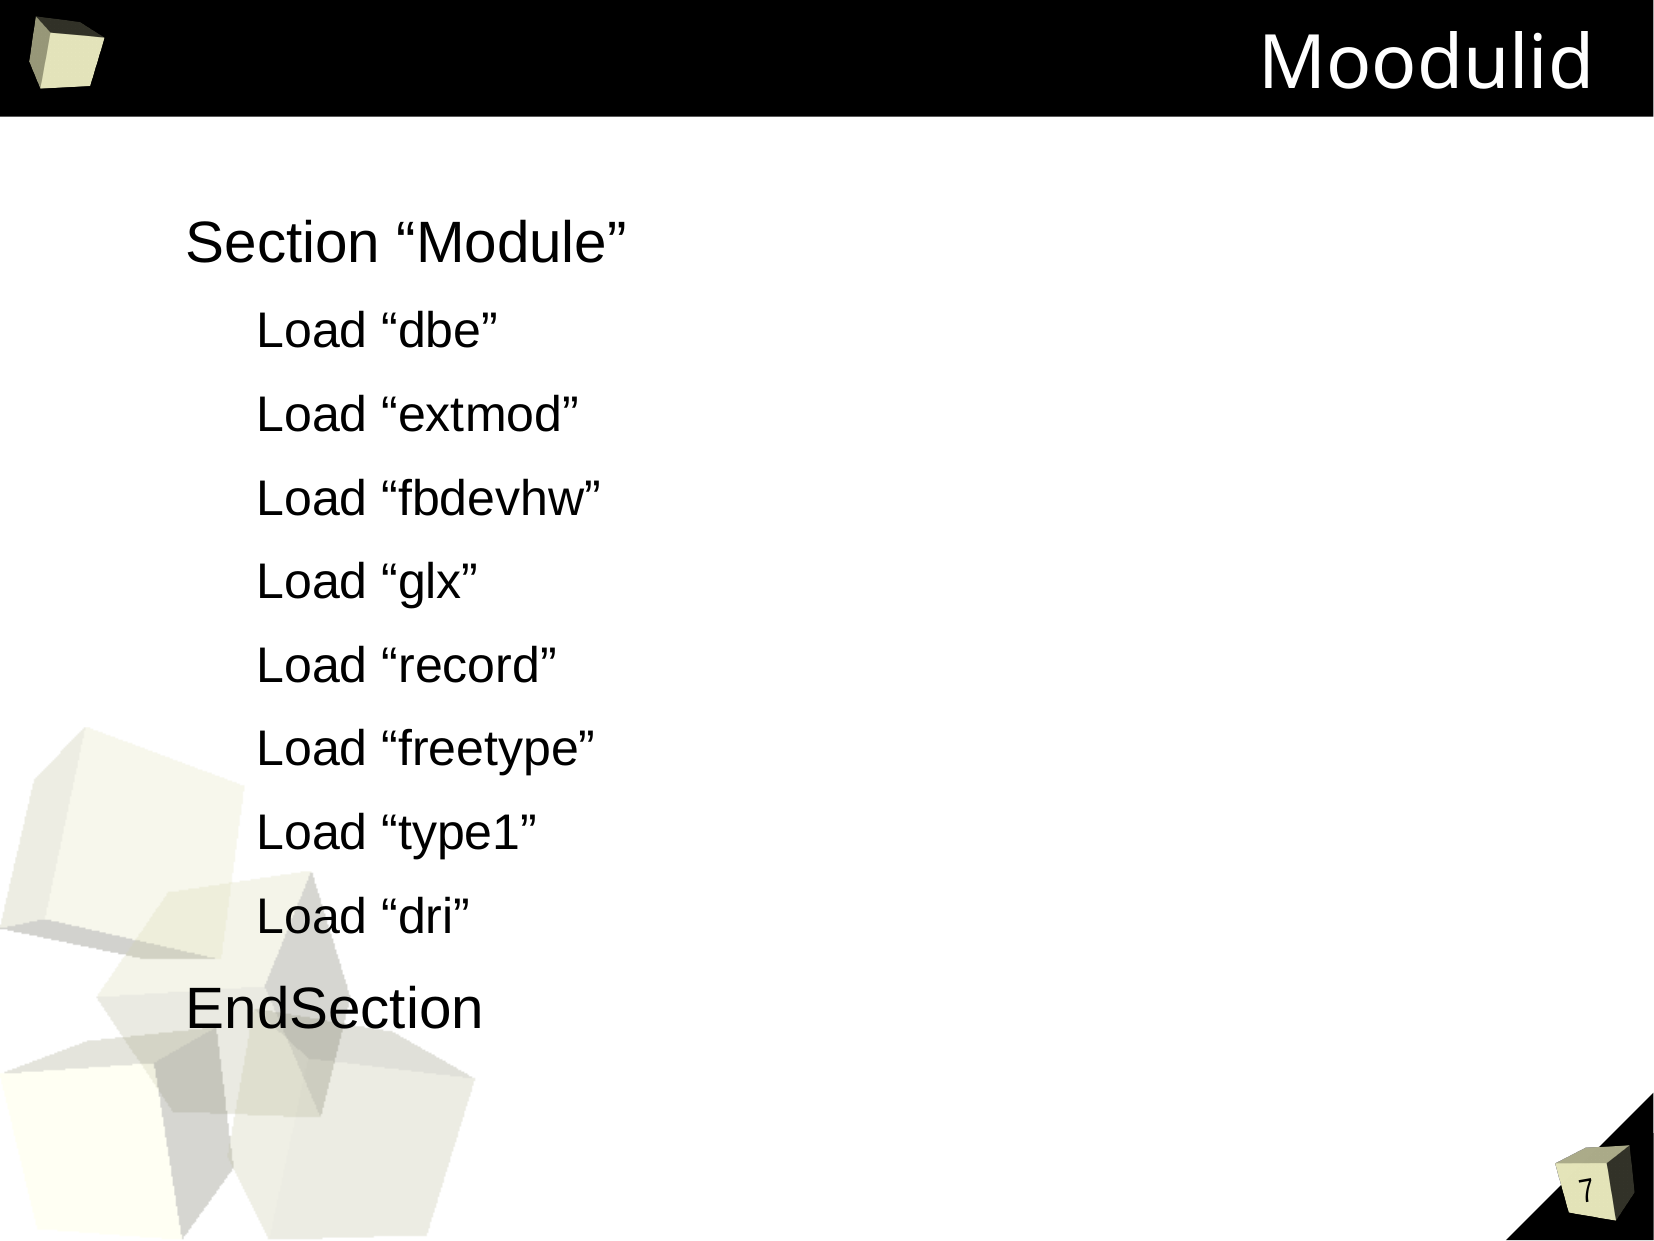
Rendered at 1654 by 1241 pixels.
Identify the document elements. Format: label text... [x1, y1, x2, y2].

title Moodulid [118, 0, 1595, 119]
picture [0, 726, 477, 1241]
list Section “Module” Load “dbe” Load “extmod” Load “fbdevhw” Load “glx” Load “record” Load “freetype” Load “type1” Load “dri” EndSection [44, 177, 1611, 1214]
